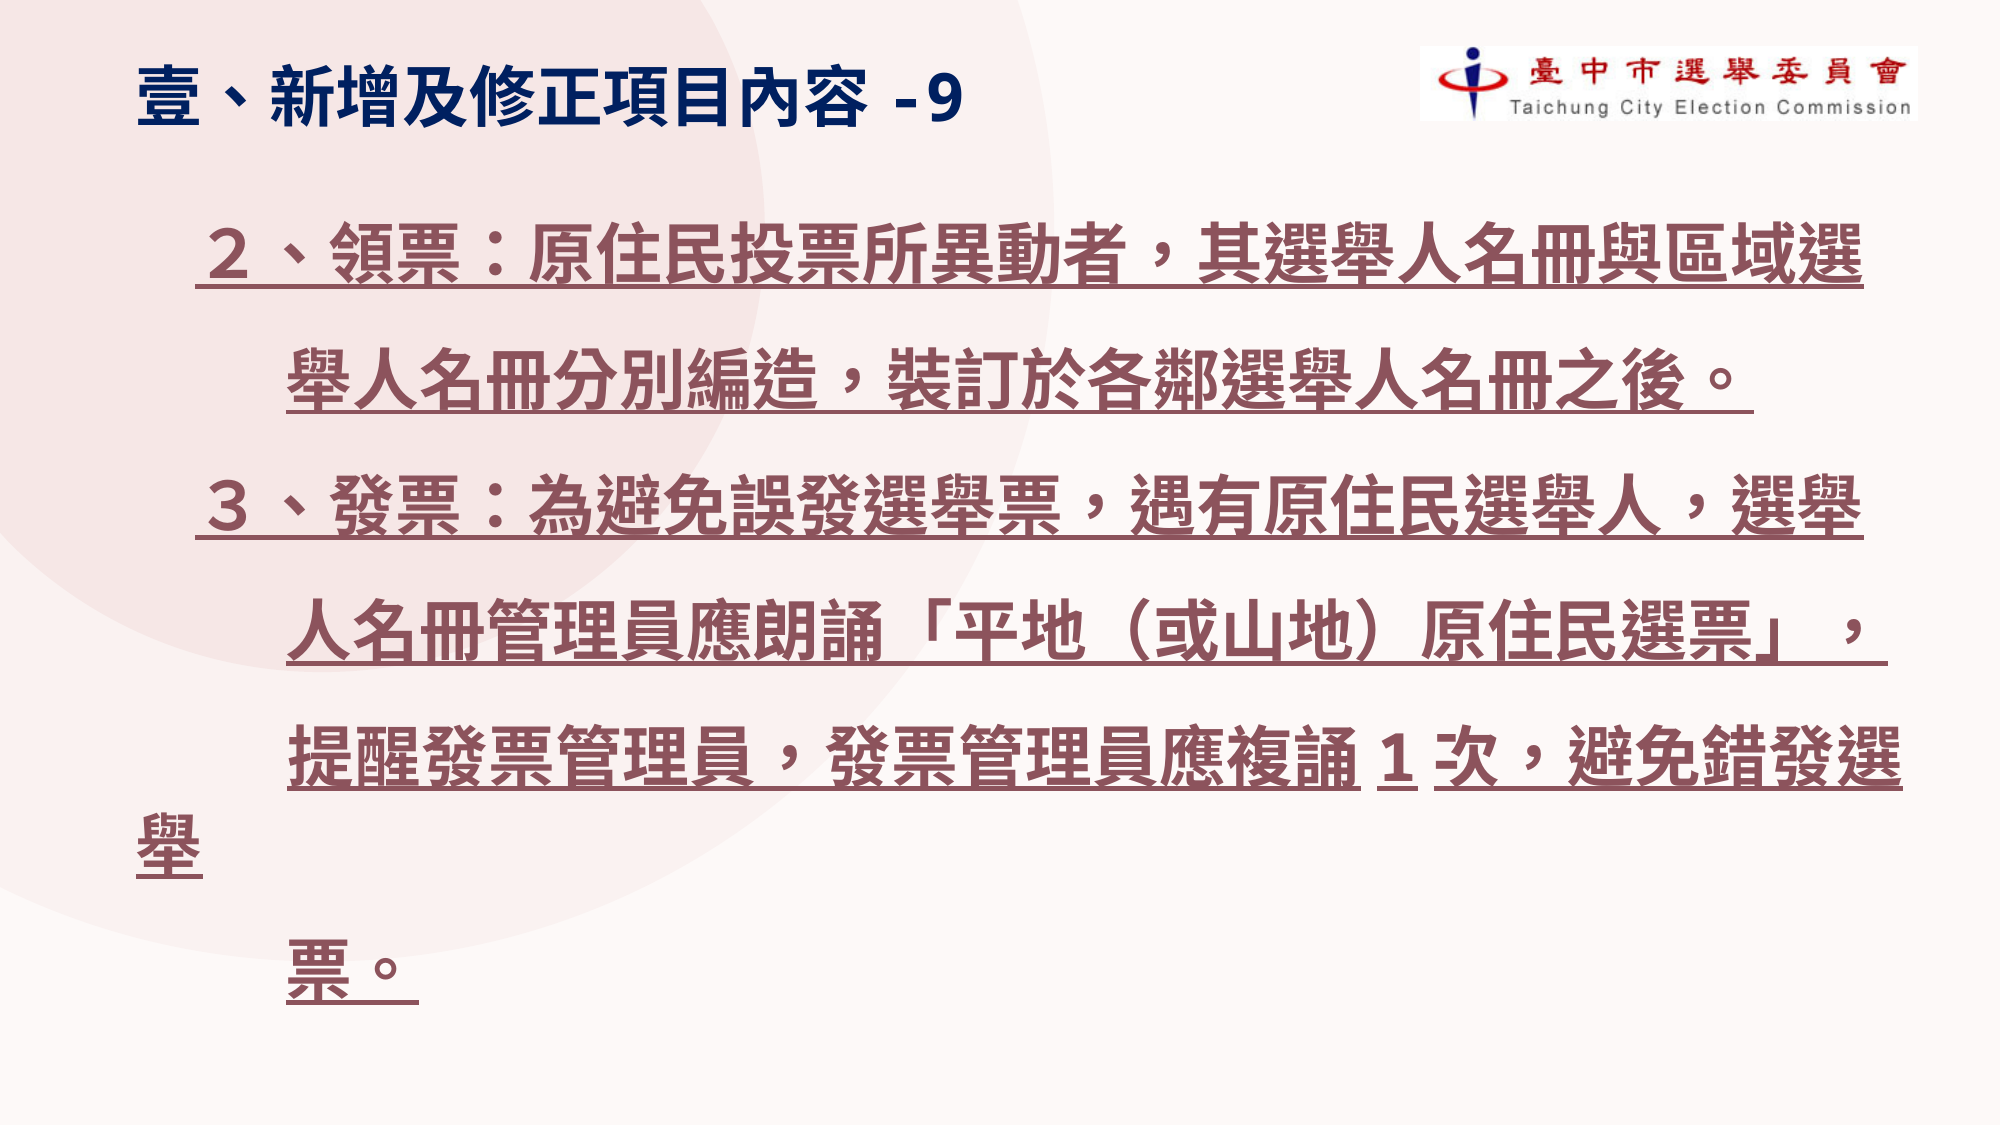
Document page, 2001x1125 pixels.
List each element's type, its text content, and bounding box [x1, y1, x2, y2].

list ２、領票：原住民投票所異動者，其選舉人名冊與區域選 舉人名冊分別編造，裝訂於各鄰選舉人名冊之後。 ３、發票：為避免誤發選舉票，遇有原住民選舉人，選舉 人名冊管理員應朗誦「平地（或山地）原住民選票」， 提醒發票管理員，發票管理員應複誦1次，避免錯發選舉 票。 [120, 196, 1918, 1034]
title 壹、新增及修正項目內容-9 [120, 35, 1918, 166]
